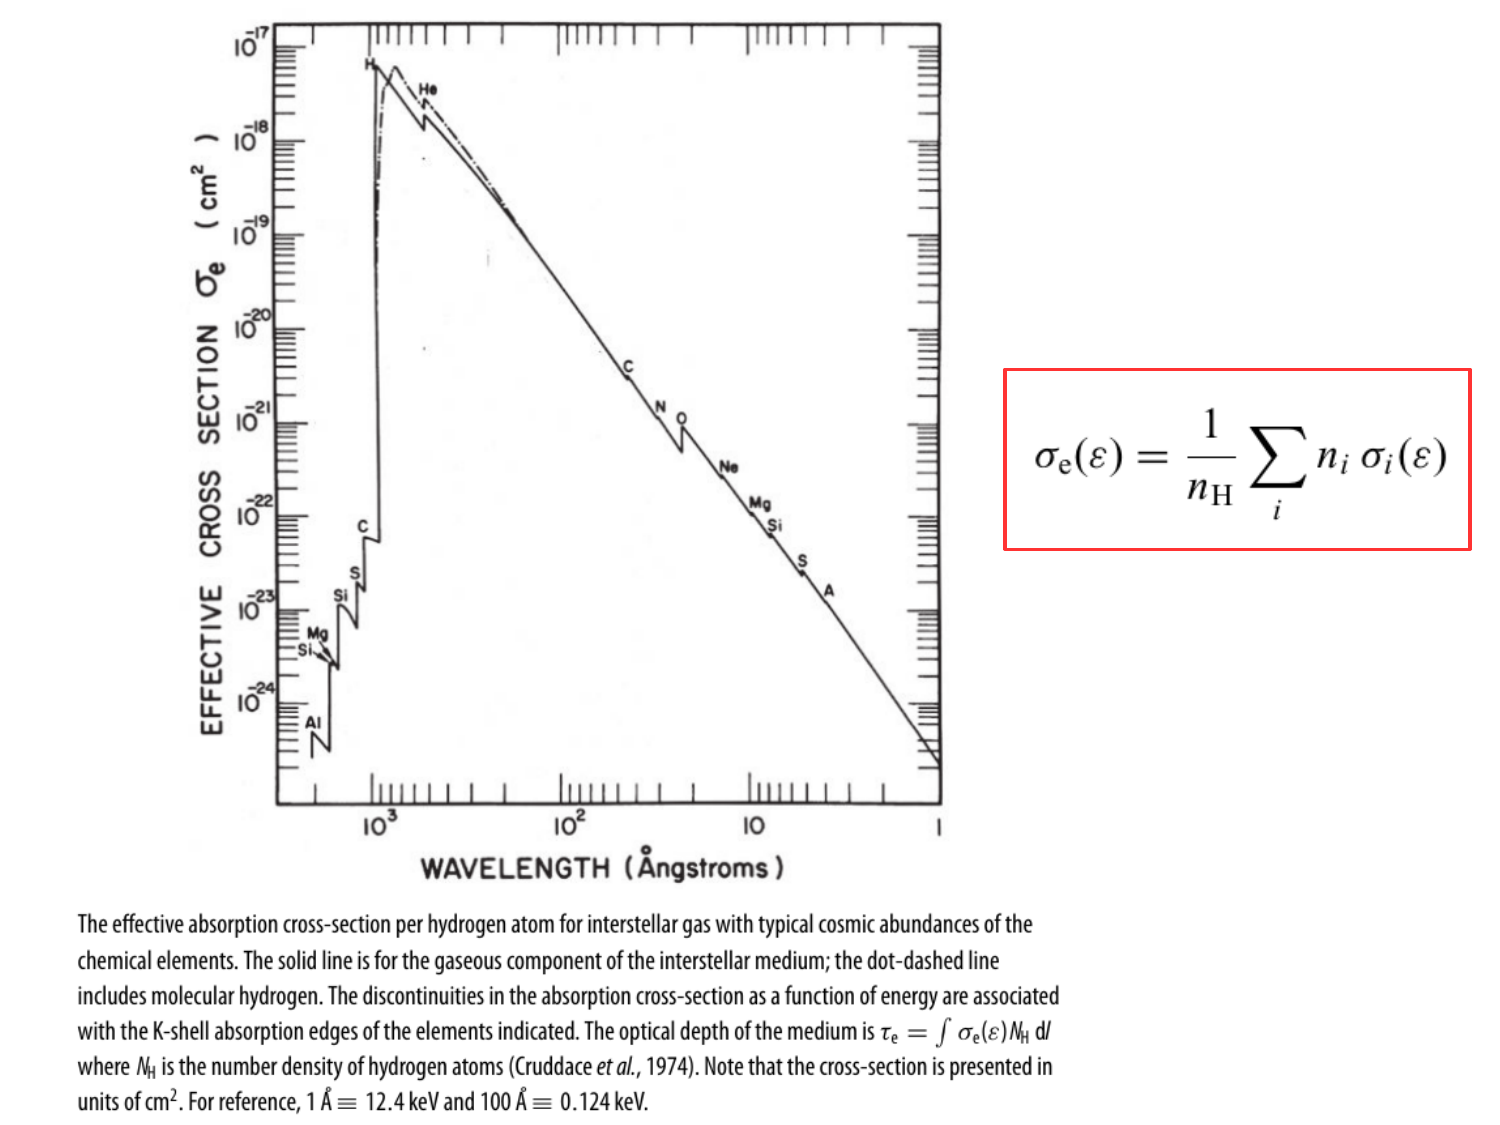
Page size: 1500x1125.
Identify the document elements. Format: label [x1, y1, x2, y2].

picture [73, 0, 1076, 1125]
picture [1007, 371, 1454, 548]
